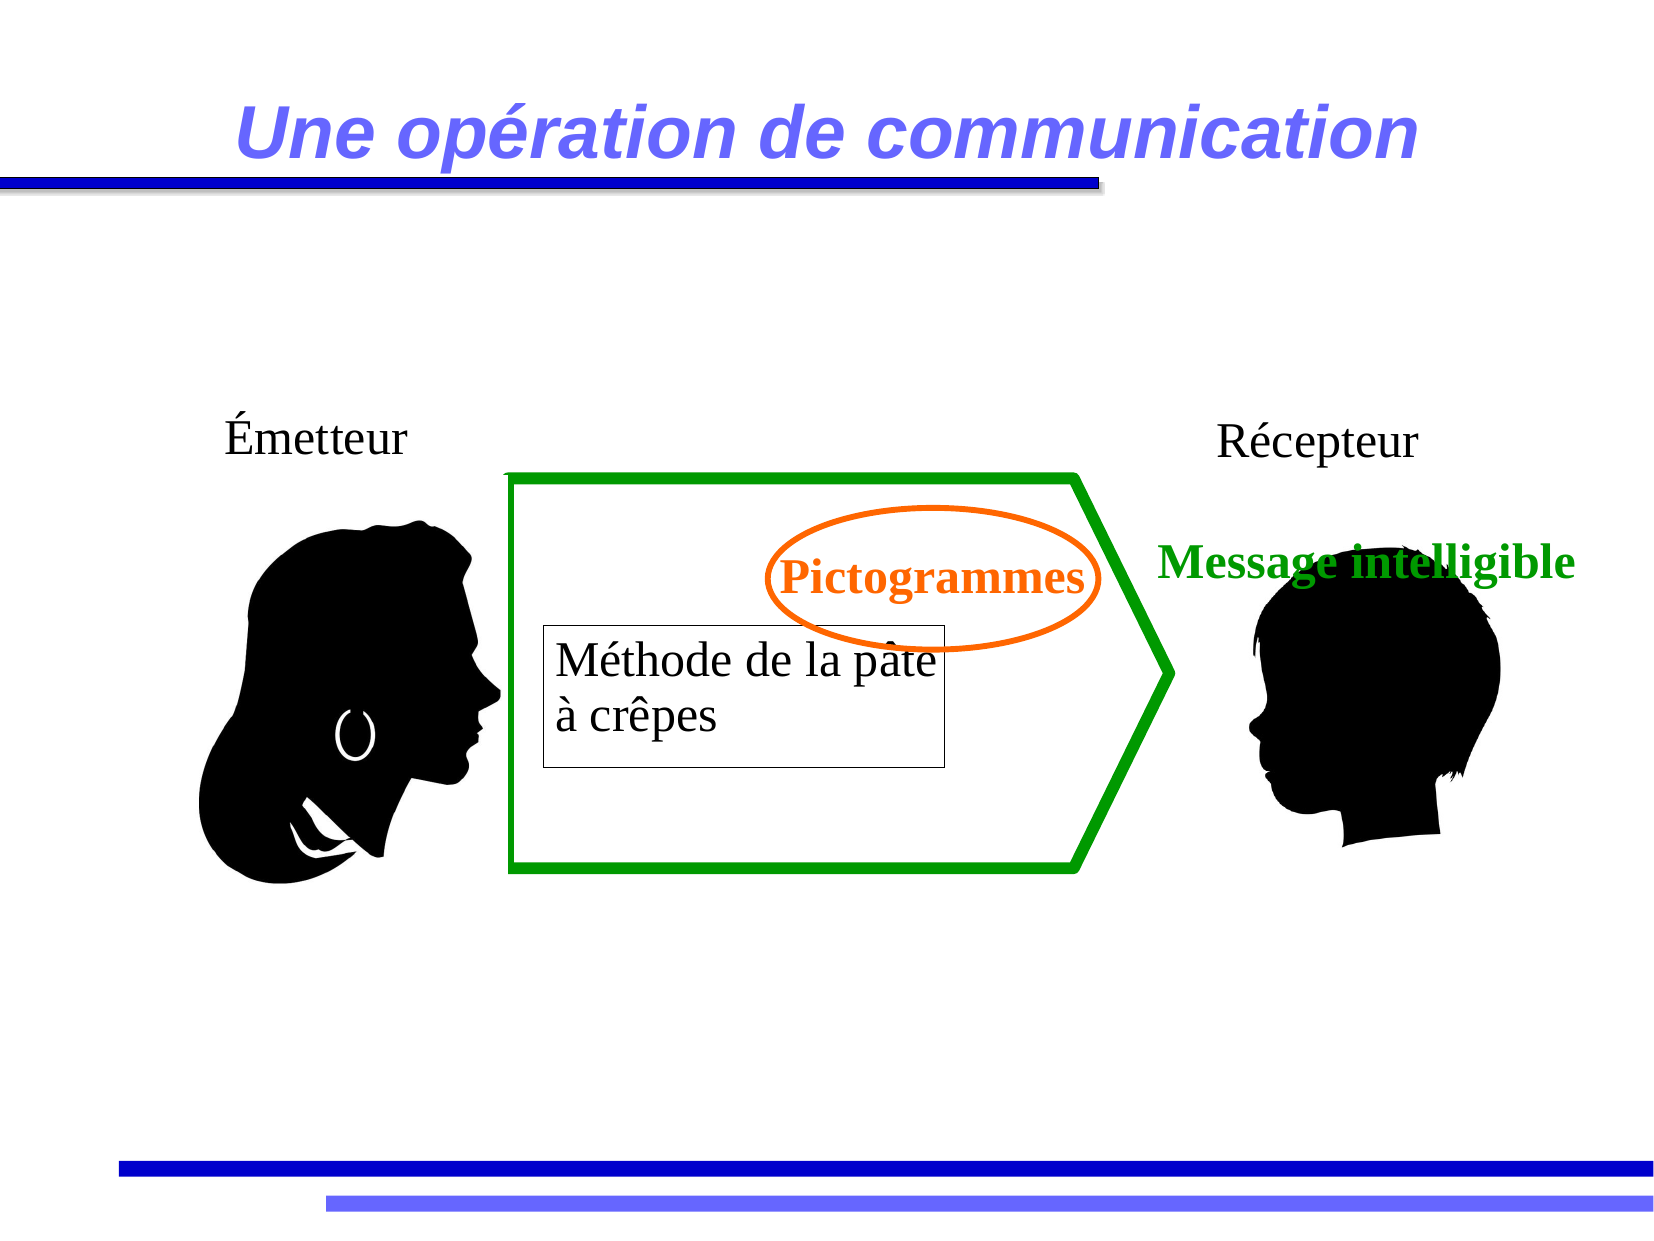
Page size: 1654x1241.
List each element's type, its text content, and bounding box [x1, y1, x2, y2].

text_box Message intelligible [1157, 533, 1654, 591]
text_box Récepteur [1216, 412, 1489, 479]
text_box Pictogrammes [779, 610, 1087, 663]
text_box Pictogrammes [779, 549, 1087, 646]
text_box Émetteur [224, 409, 497, 476]
picture [191, 475, 508, 916]
text_box [0, 177, 1099, 189]
title Une opération de communication [121, 28, 1534, 236]
picture [1225, 591, 1524, 856]
text_box Méthode de la pâte à crêpes [555, 631, 944, 745]
